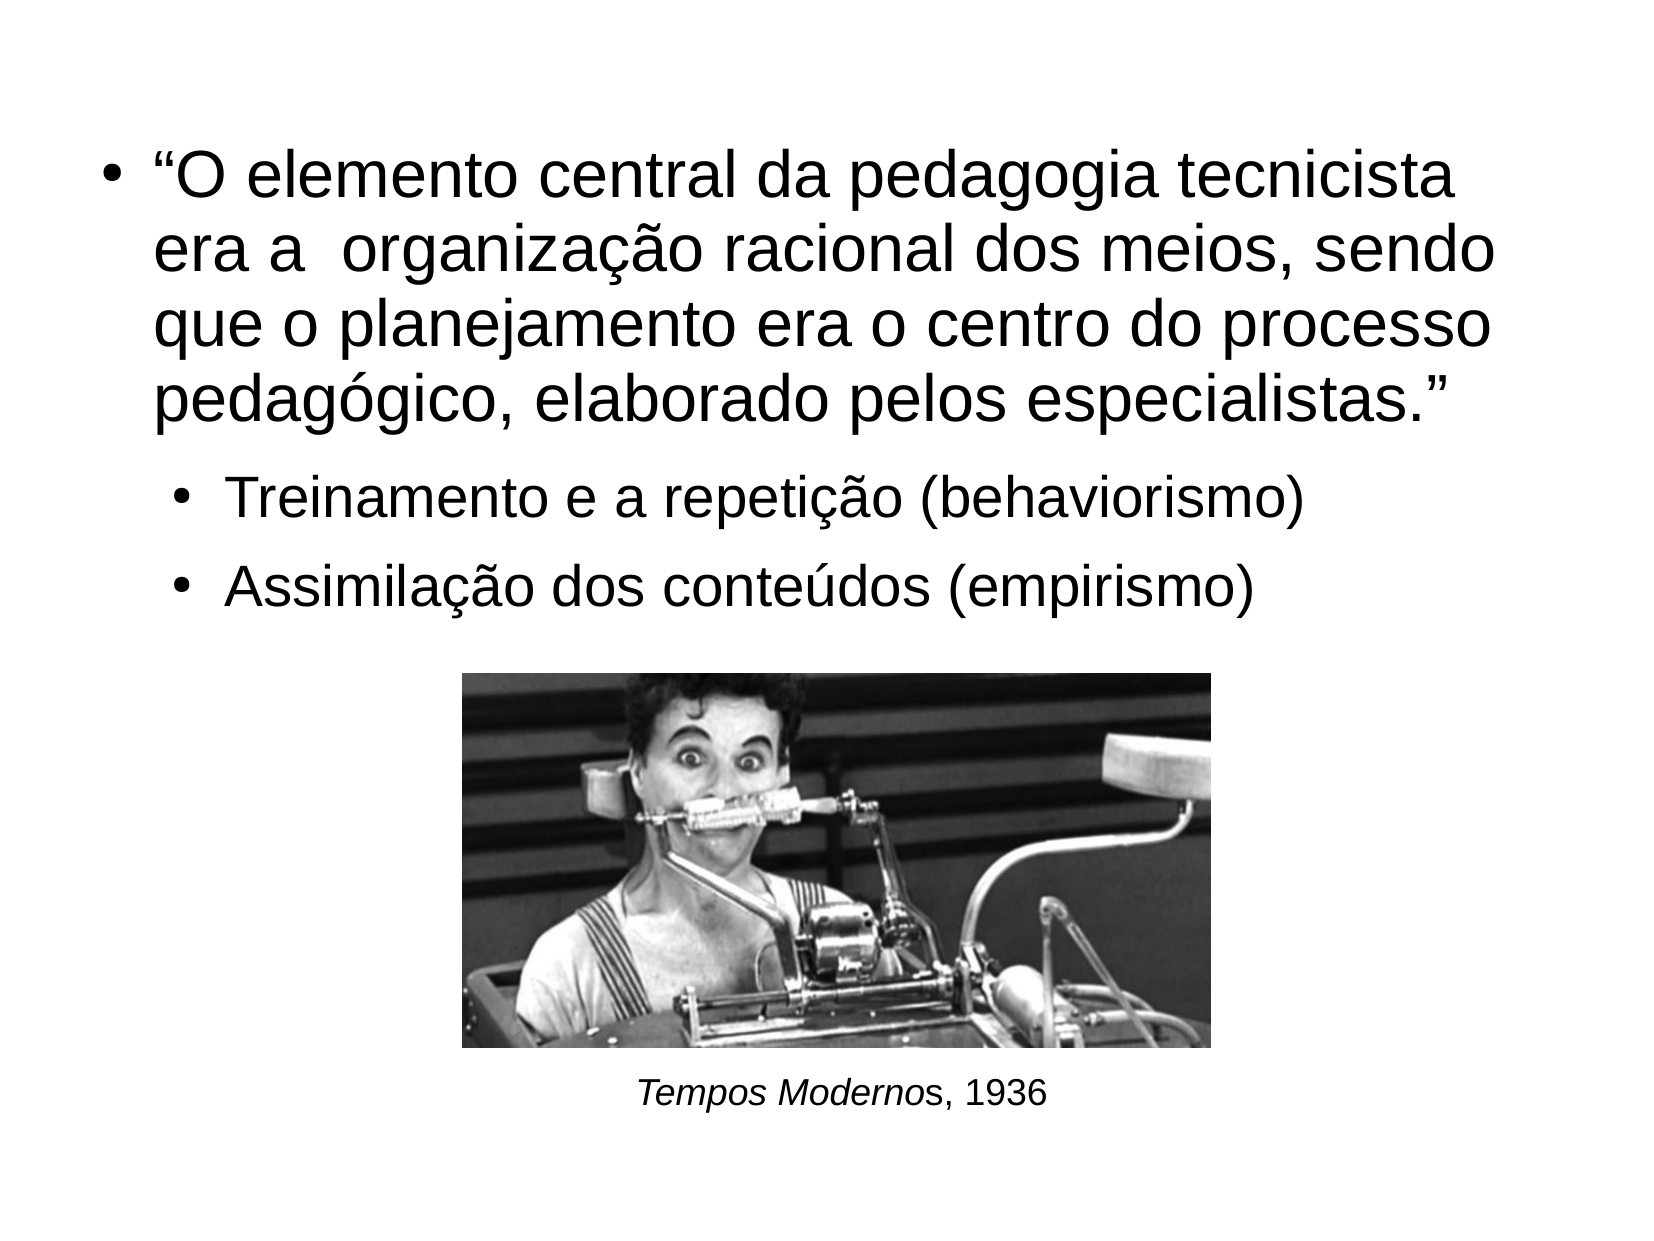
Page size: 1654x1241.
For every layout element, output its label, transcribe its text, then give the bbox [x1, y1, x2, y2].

picture [462, 673, 1211, 1048]
text_box Tempos Modernos, 1936 [590, 1062, 1093, 1123]
list “O elemento central da pedagogia tecnicista era a organização racional dos meios, sendo que o planejamento era o centro do processo pedagógico, elaborado pelos especialistas.” Treinamento e a repetição (behaviorismo) Assimilação dos conteúdos (empirismo) [82, 136, 1571, 856]
